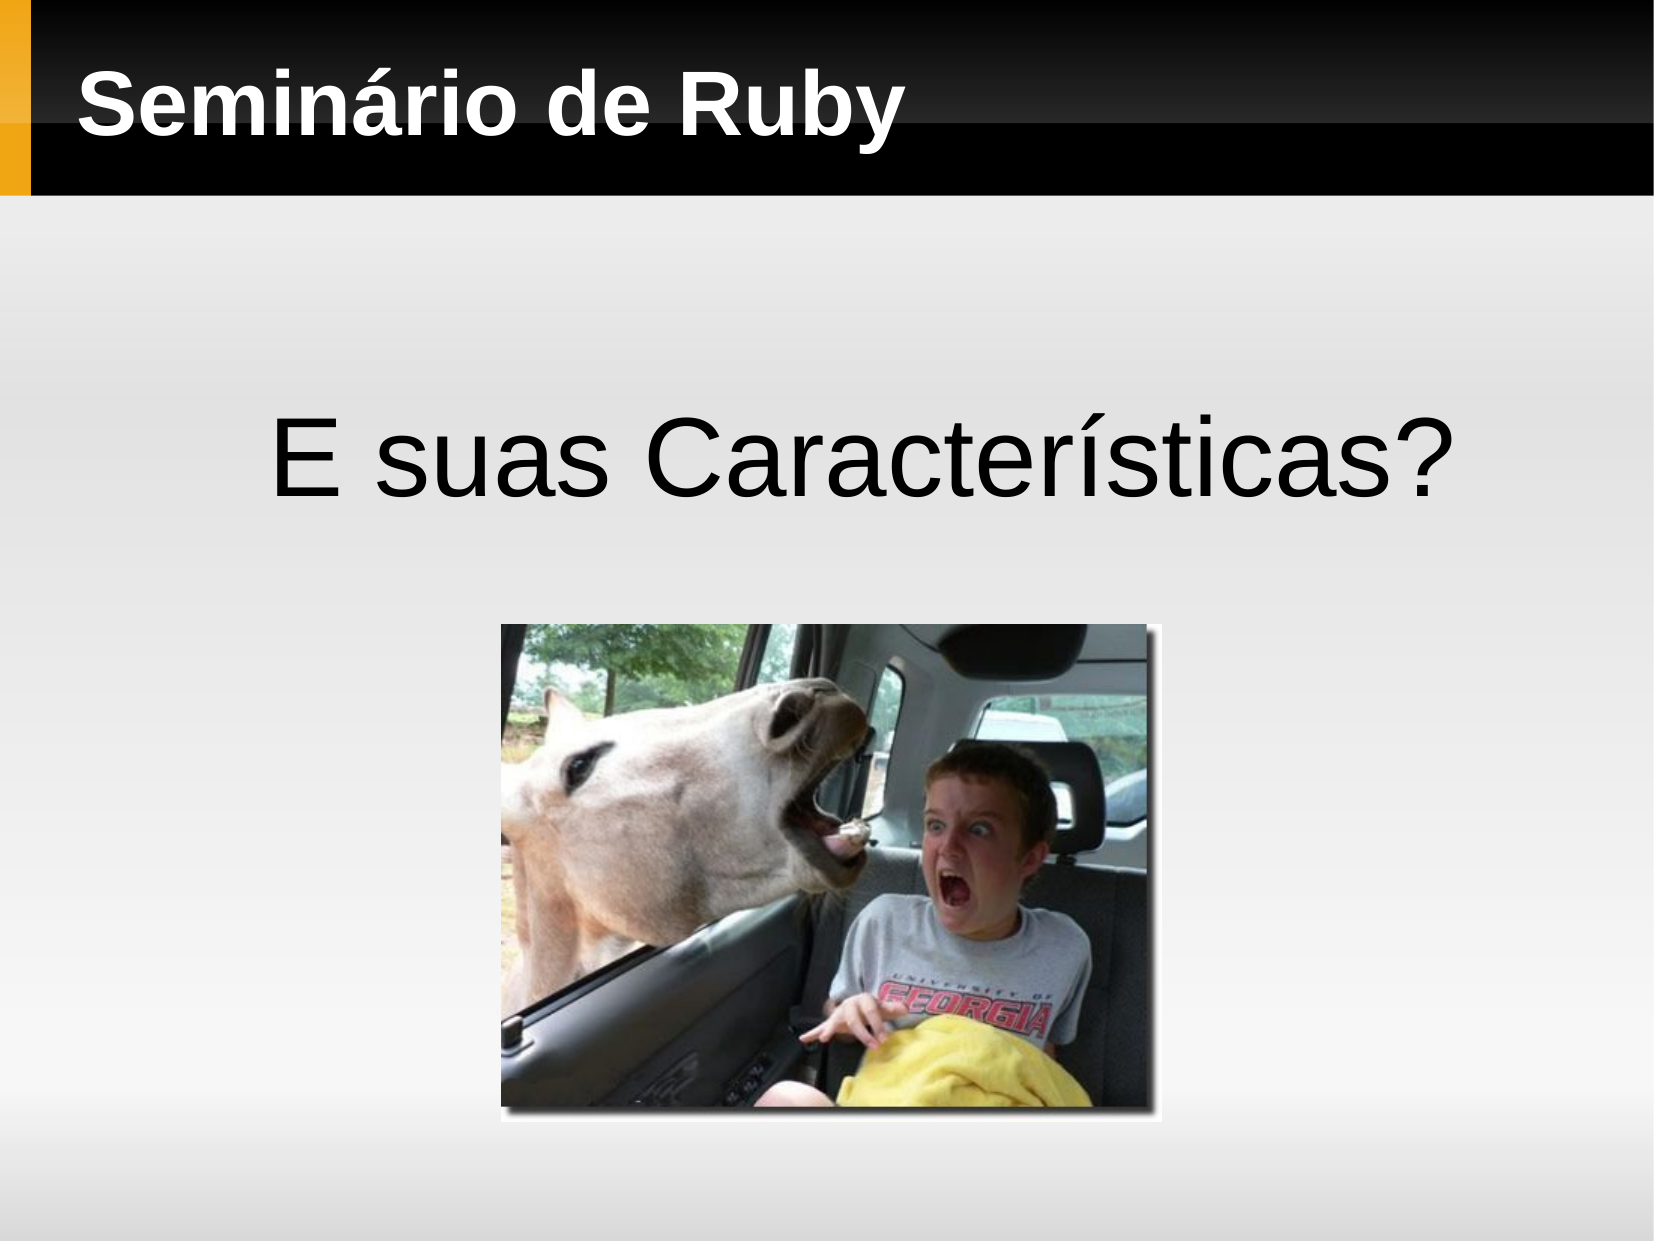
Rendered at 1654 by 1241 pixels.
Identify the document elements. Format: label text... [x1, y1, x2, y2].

title Seminário de Ruby [76, 7, 1565, 200]
list E suas Características? [82, 290, 1571, 1094]
picture [0, 0, 1654, 1241]
